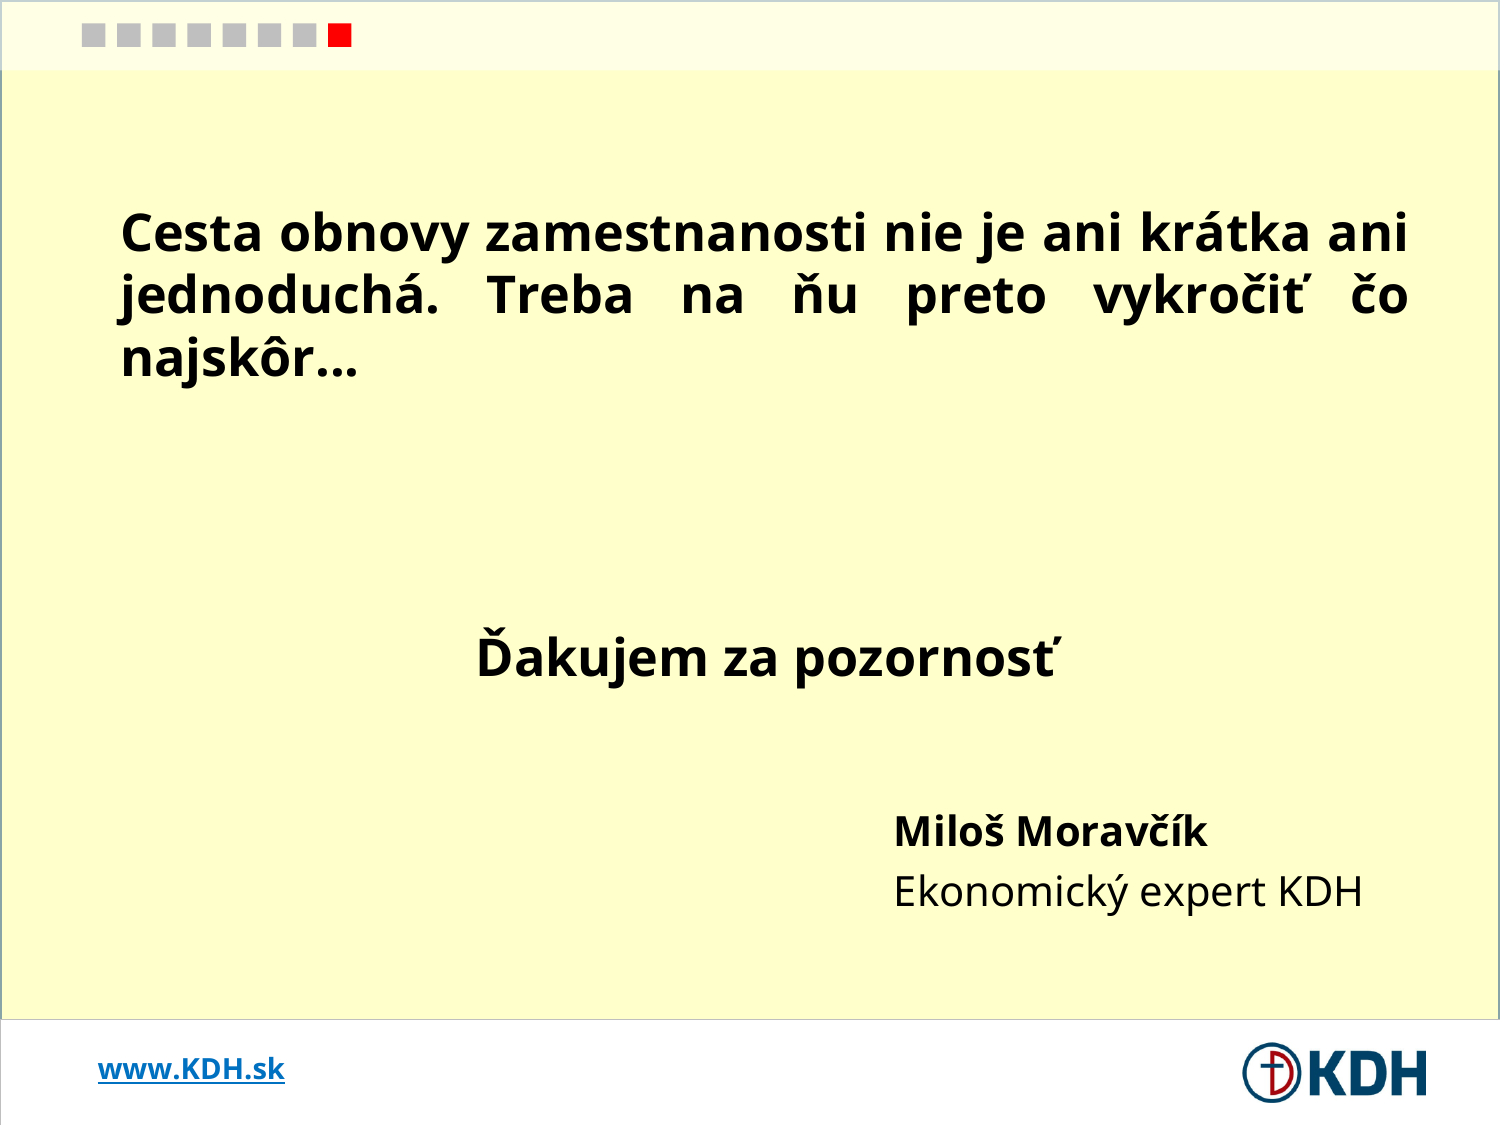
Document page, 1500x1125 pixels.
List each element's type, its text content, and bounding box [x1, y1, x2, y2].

text_box [152, 23, 176, 47]
picture [1242, 1042, 1426, 1103]
text_box [257, 23, 282, 47]
text_box [117, 23, 141, 47]
text_box [222, 23, 247, 47]
text_box Cesta obnovy zamestnanosti nie je ani krátka ani jednoduchá. Treba na ňu preto vykročiť čo najskôr... [105, 140, 1426, 446]
text_box [328, 23, 352, 47]
text_box [292, 23, 317, 47]
list Miloš Moravčík Ekonomický expert KDH [878, 796, 1395, 938]
text_box [81, 23, 106, 47]
title Ďakujem za pozornosť [105, 585, 1426, 725]
text_box [187, 23, 211, 47]
